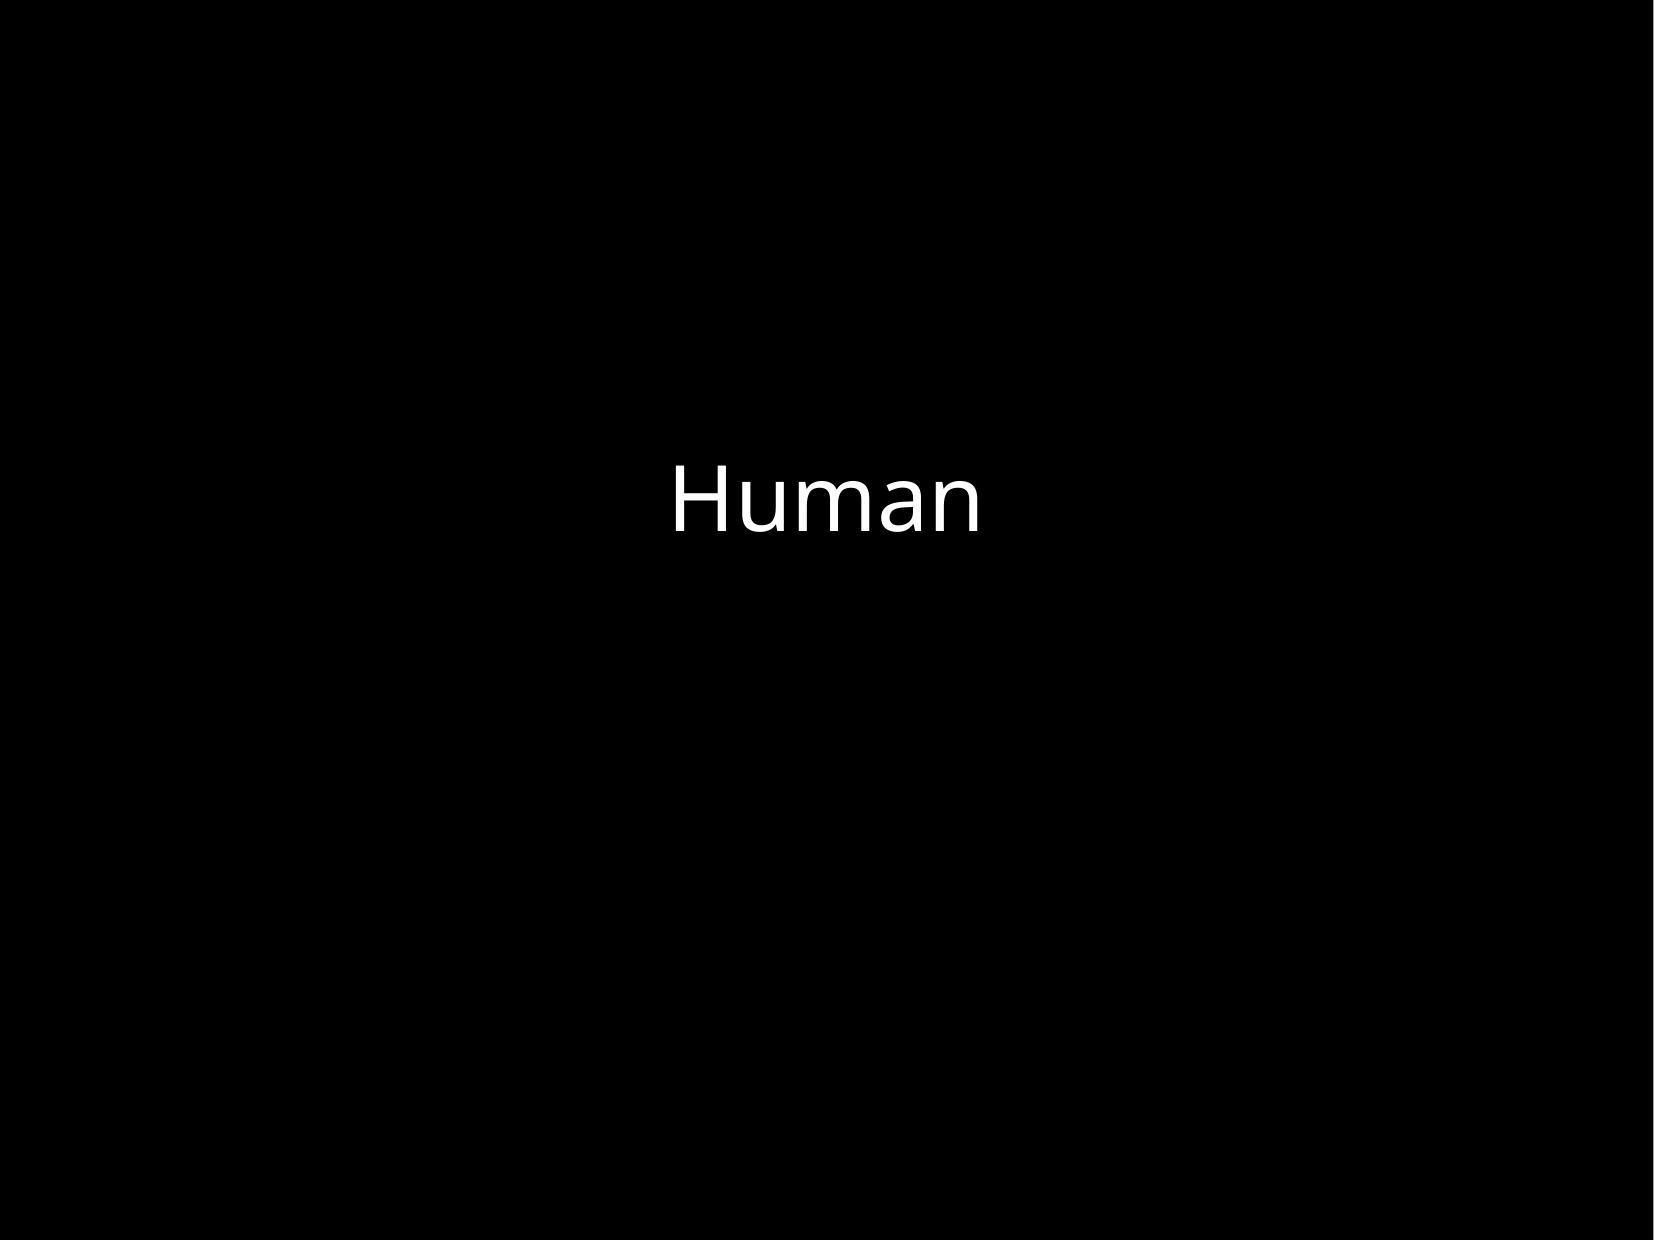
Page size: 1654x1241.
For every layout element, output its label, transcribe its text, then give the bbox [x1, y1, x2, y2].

title Human [82, 399, 1571, 592]
